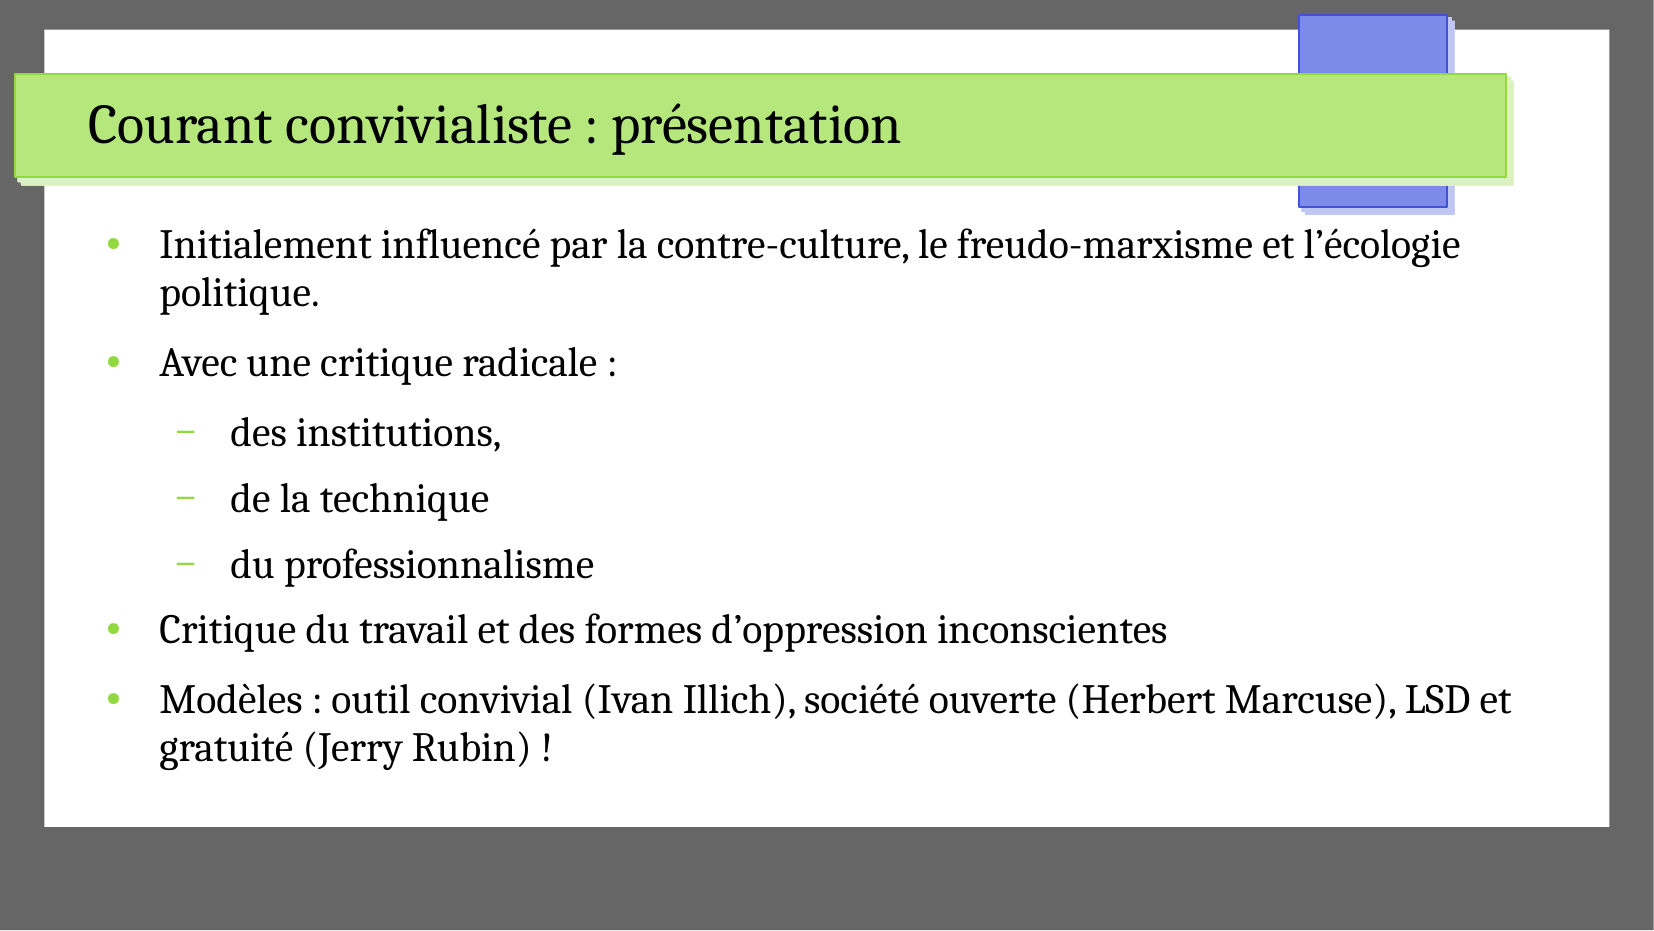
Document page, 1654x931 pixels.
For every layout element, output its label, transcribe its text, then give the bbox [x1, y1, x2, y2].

title Courant convivialiste : présentation [88, 73, 1506, 178]
list Initialement influencé par la contre-culture, le freudo-marxisme et l’écologie politique. Avec une critique radicale : des institutions, de la technique du professionnalisme Critique du travail et des formes d’oppression inconscientes Modèles : outil convivial (Ivan Illich), société ouverte (Herbert Marcuse), LSD et gratuité (Jerry Rubin) ! [88, 221, 1565, 813]
